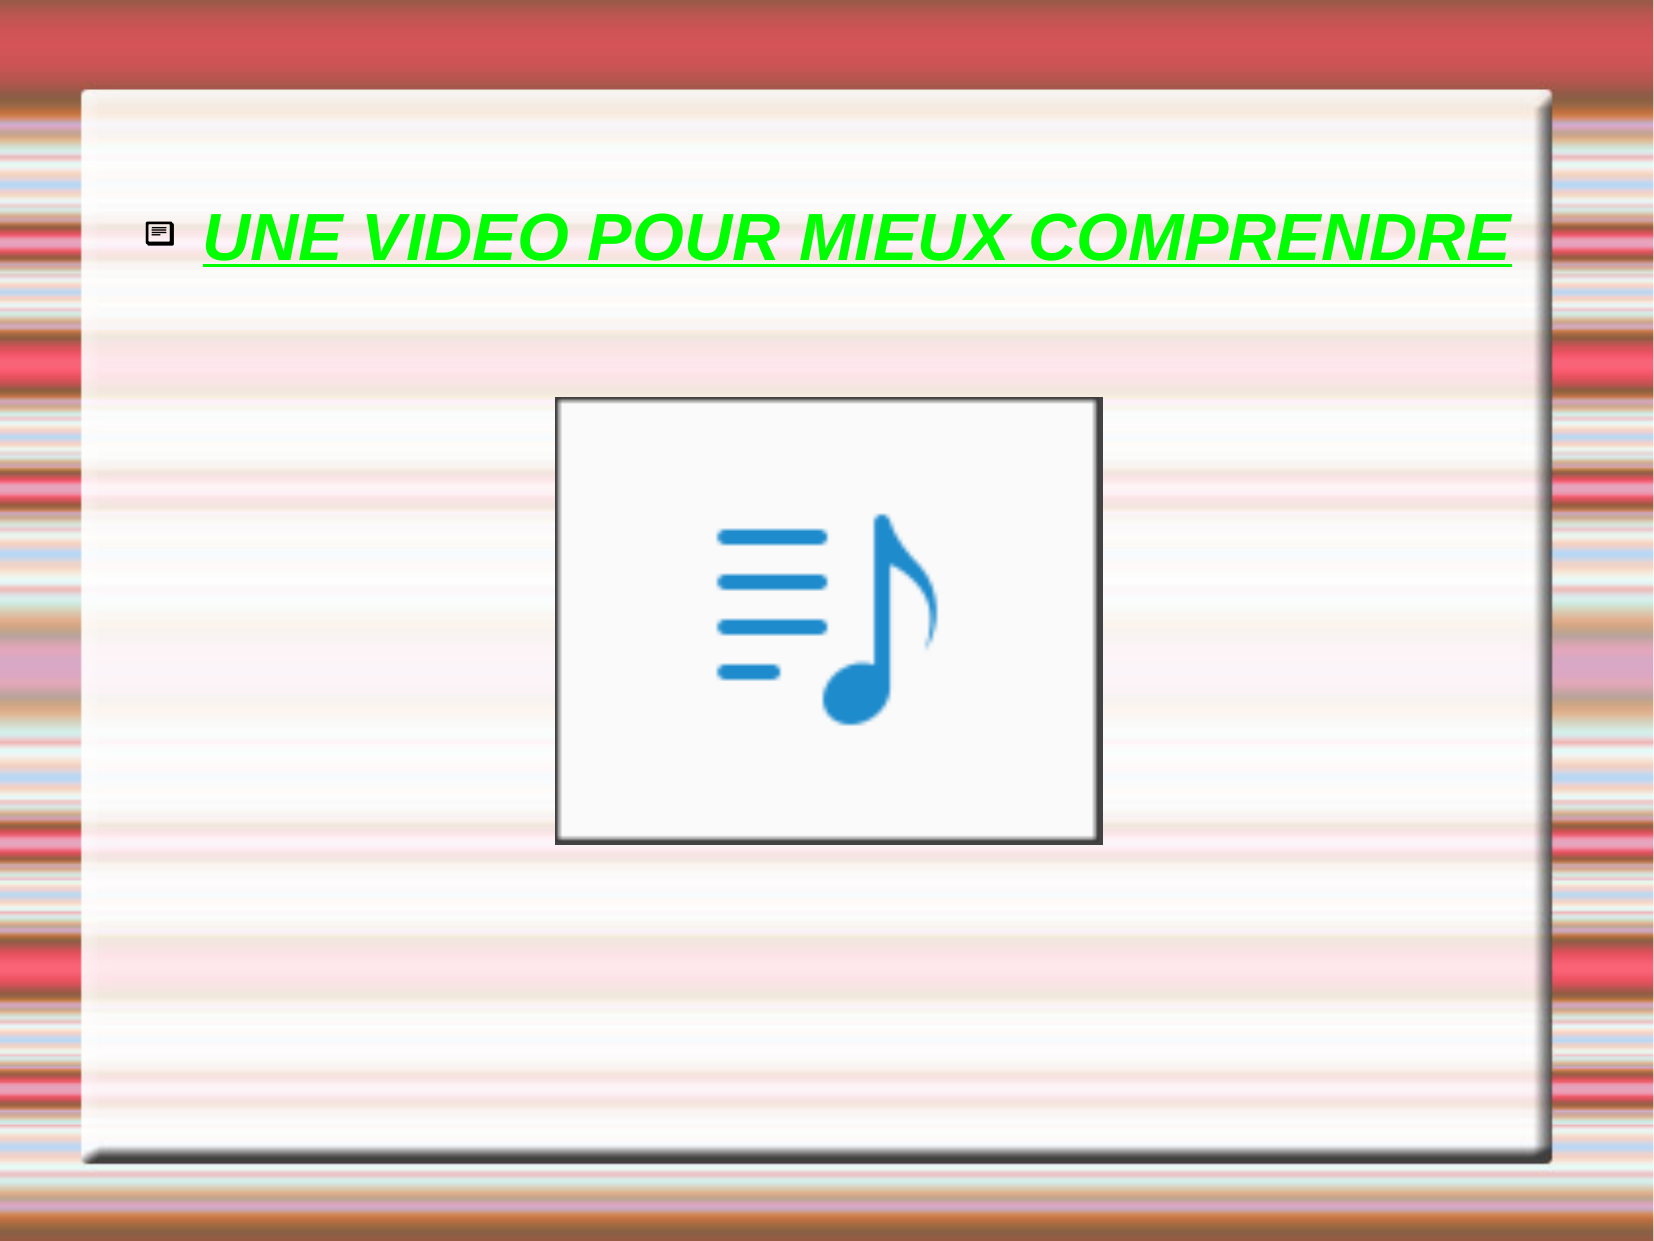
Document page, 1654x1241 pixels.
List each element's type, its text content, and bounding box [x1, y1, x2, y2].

title UNE VIDEO POUR MIEUX COMPRENDRE [121, 122, 1534, 315]
picture [0, 0, 1654, 1241]
text_box [553, 396, 1104, 847]
